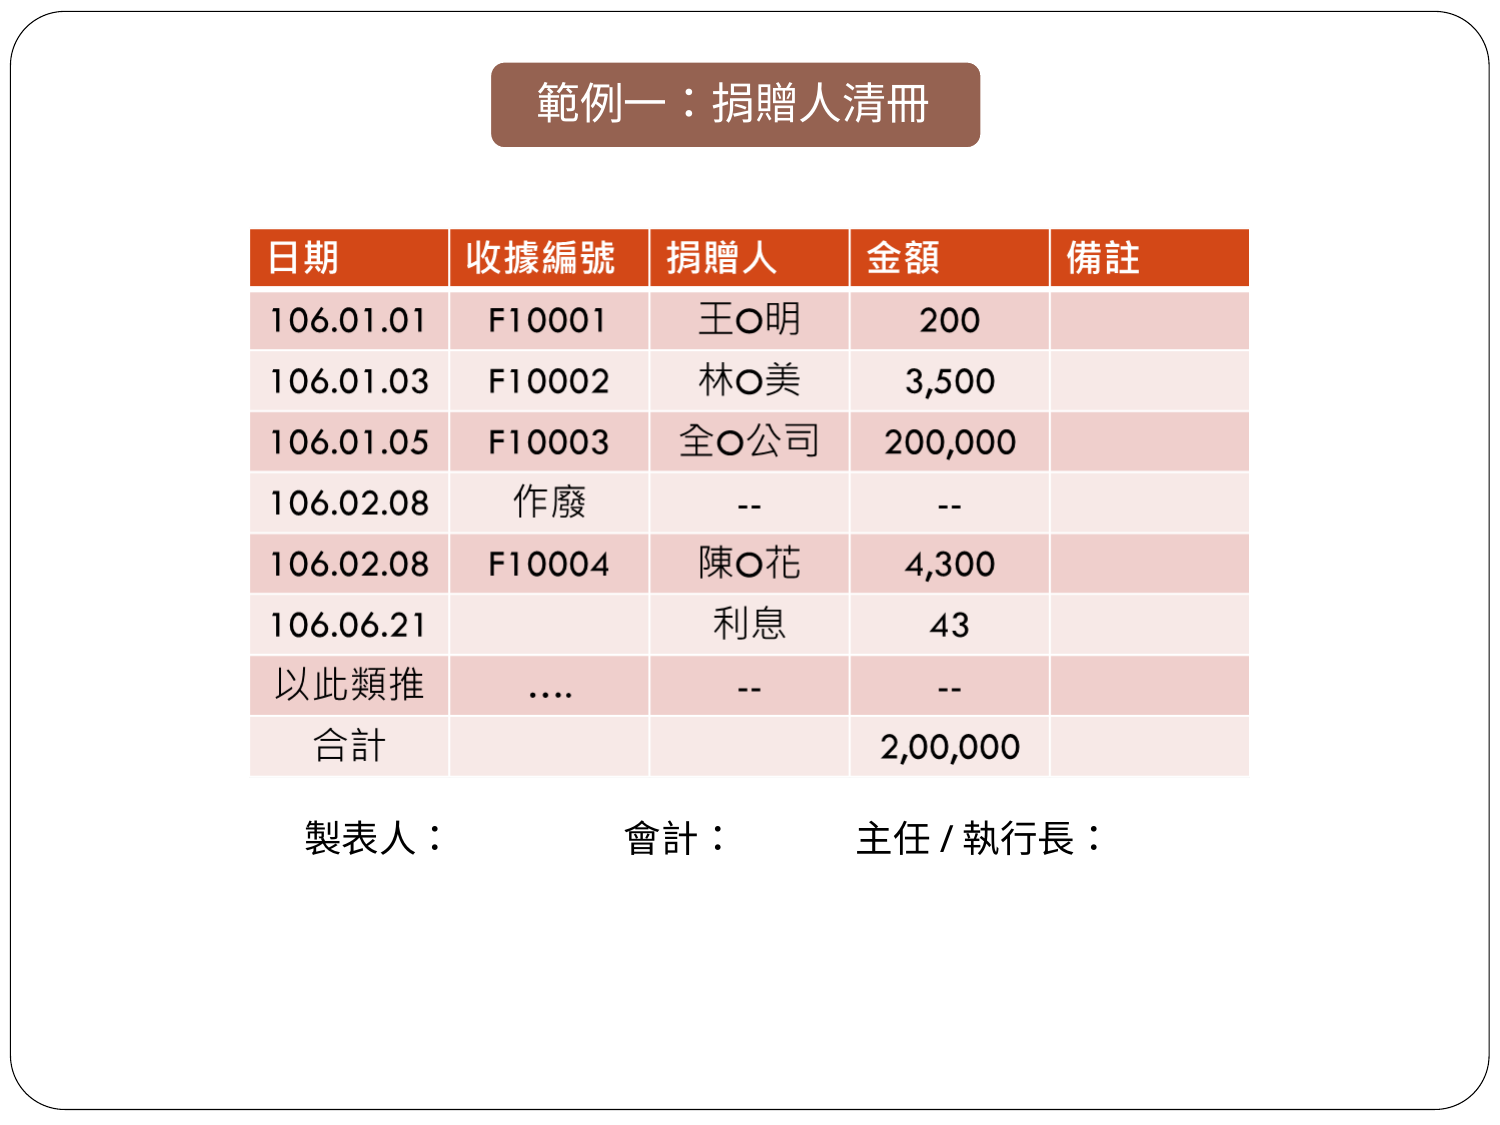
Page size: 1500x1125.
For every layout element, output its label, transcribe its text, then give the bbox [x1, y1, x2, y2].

picture [249, 223, 1250, 792]
text_box [490, 61, 982, 149]
text_box 範例一：捐贈人清冊 [523, 66, 958, 144]
text_box 製表人： 會計： 主任/執行長： [289, 807, 1122, 868]
